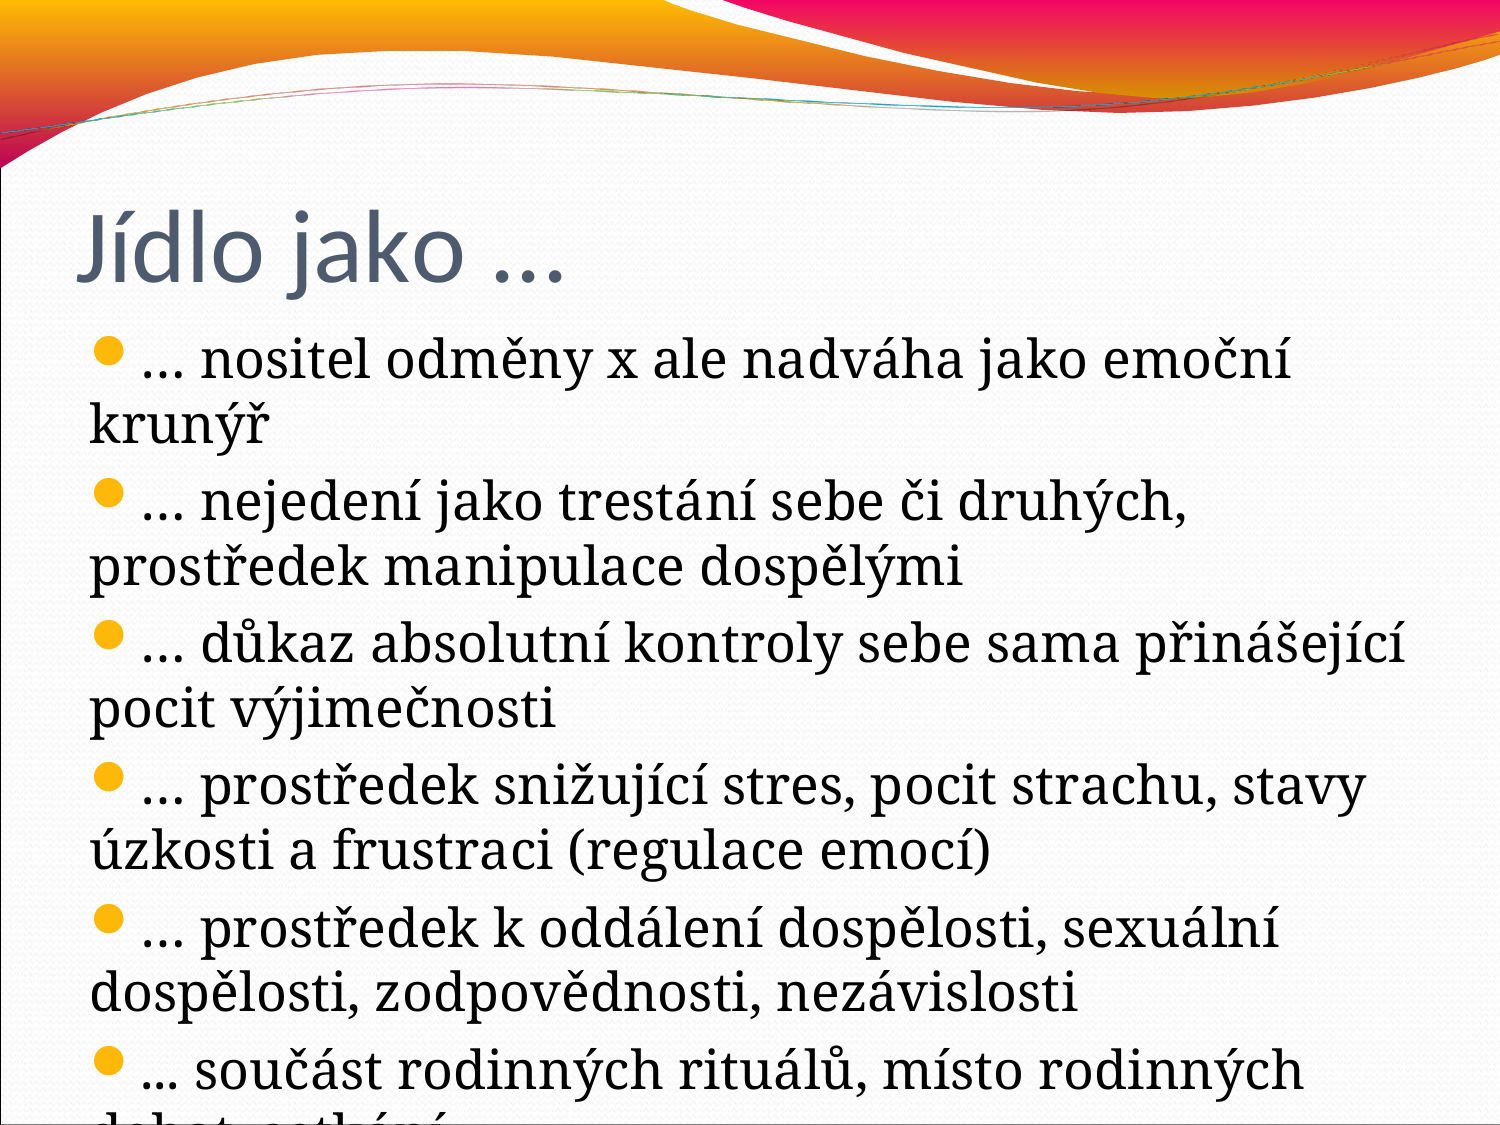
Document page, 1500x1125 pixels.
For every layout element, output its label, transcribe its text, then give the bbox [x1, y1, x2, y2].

list … nositel odměny x ale nadváha jako emoční krunýř … nejedení jako trestání sebe či druhých, prostředek manipulace dospělými … důkaz absolutní kontroly sebe sama přinášející pocit výjimečnosti … prostředek snižující stres, pocit strachu, stavy úzkosti a frustraci (regulace emocí) … prostředek k oddálení dospělosti, sexuální dospělosti, zodpovědnosti, nezávislosti ... součást rodinných rituálů, místo rodinných debat, setkání [75, 317, 1426, 1118]
title Jídlo jako ... [75, 52, 1426, 304]
